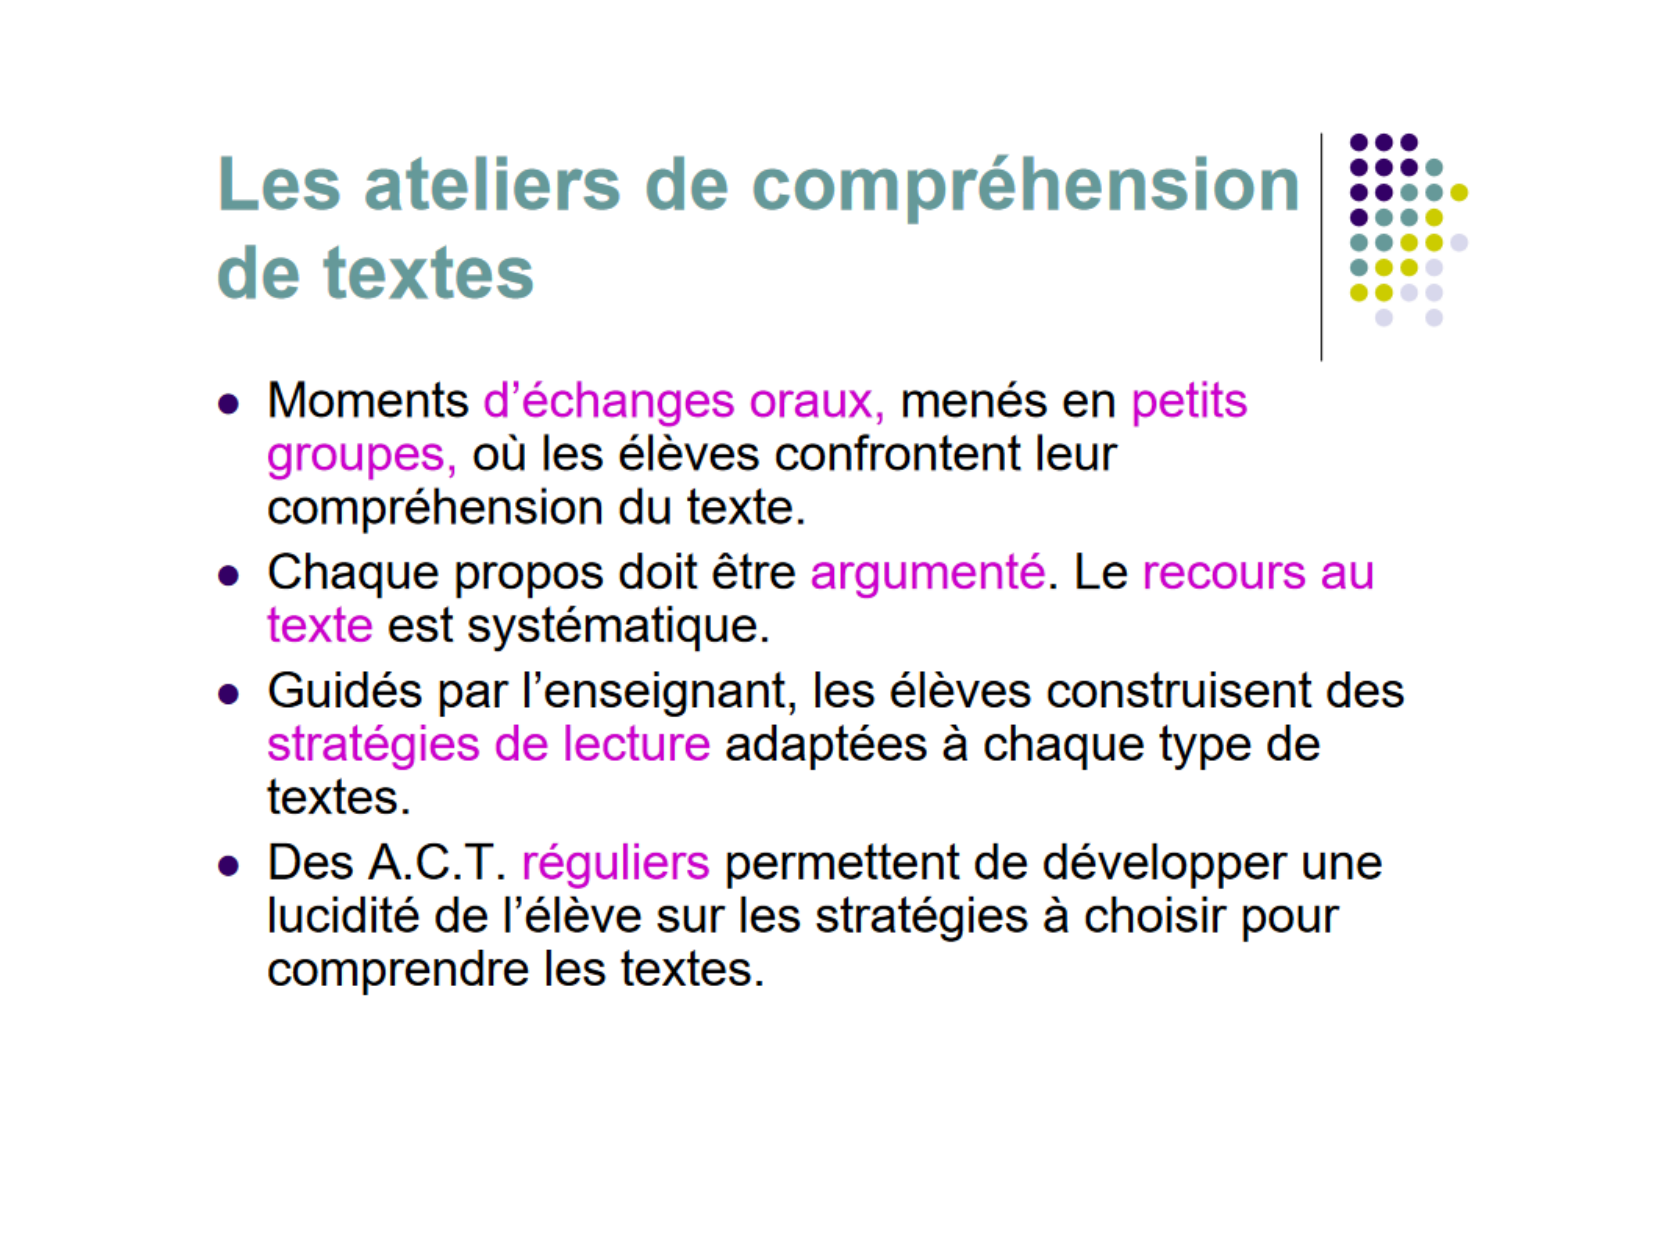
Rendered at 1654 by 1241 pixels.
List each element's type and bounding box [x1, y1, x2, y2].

picture [170, 123, 1496, 1036]
